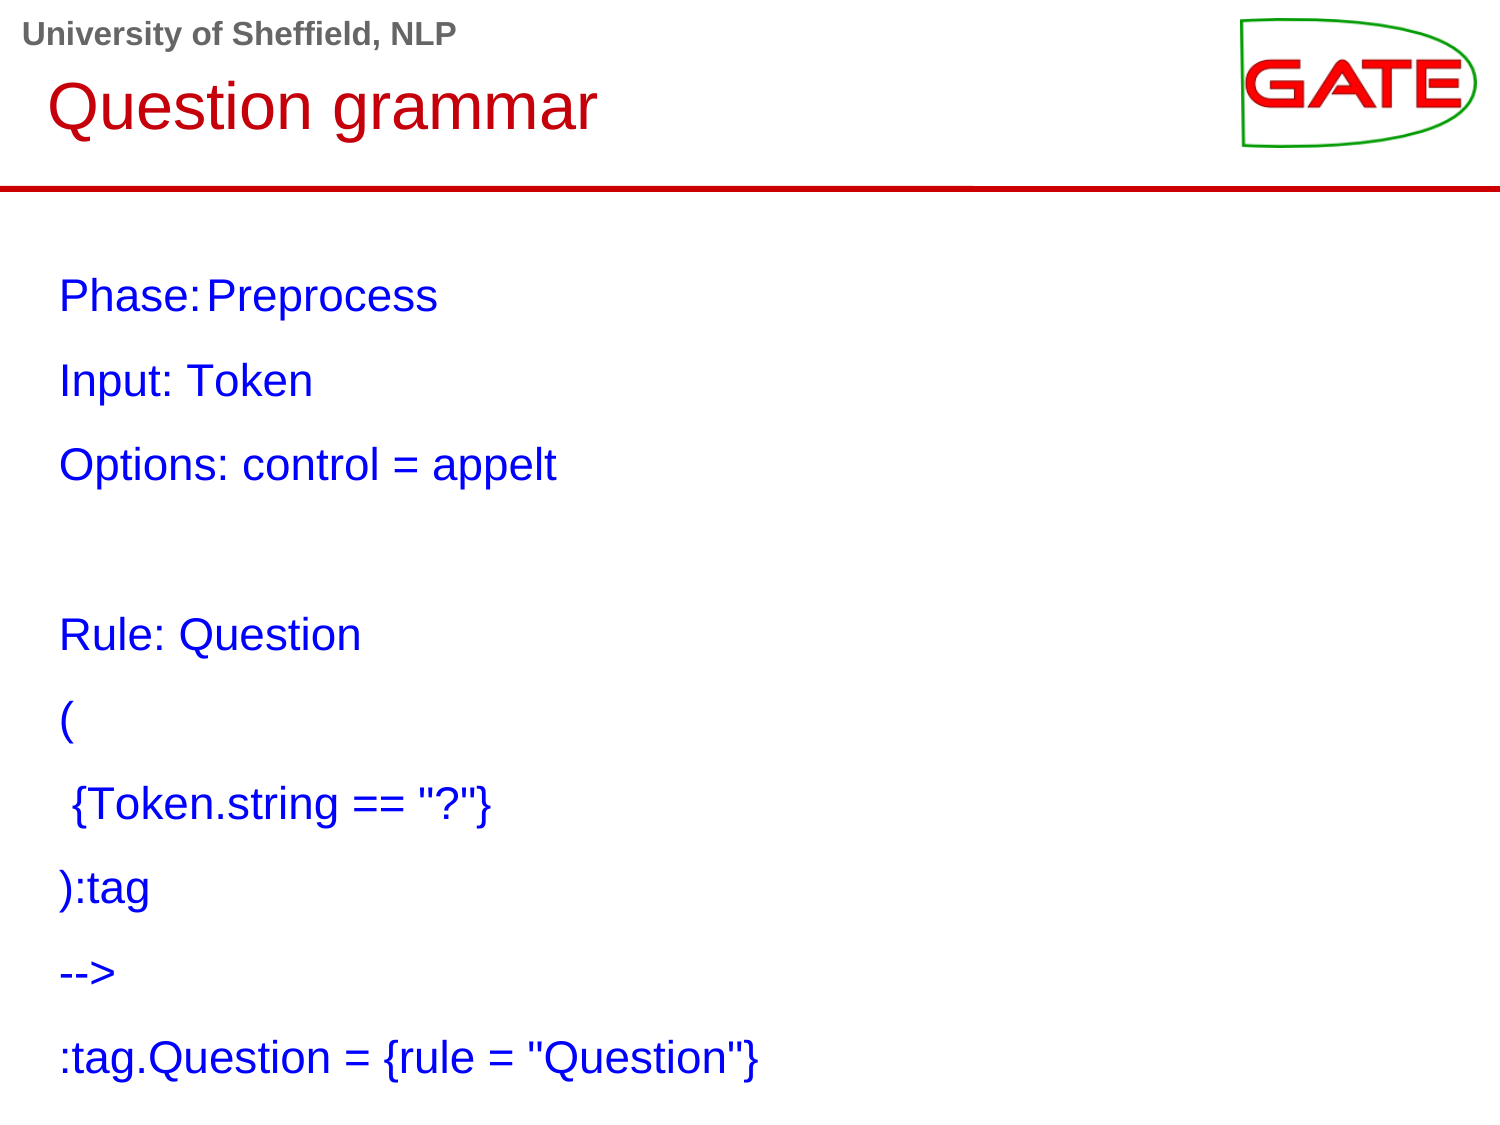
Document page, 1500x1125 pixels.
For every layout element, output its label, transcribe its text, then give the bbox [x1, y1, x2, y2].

title Question grammar [47, 47, 1267, 168]
list Phase: Preprocess Input: Token Options: control = appelt Rule: Question ( {Token.string == "?"} ):tag --> :tag.Question = {rule = "Question"} [59, 265, 1471, 1053]
picture [1240, 18, 1477, 148]
